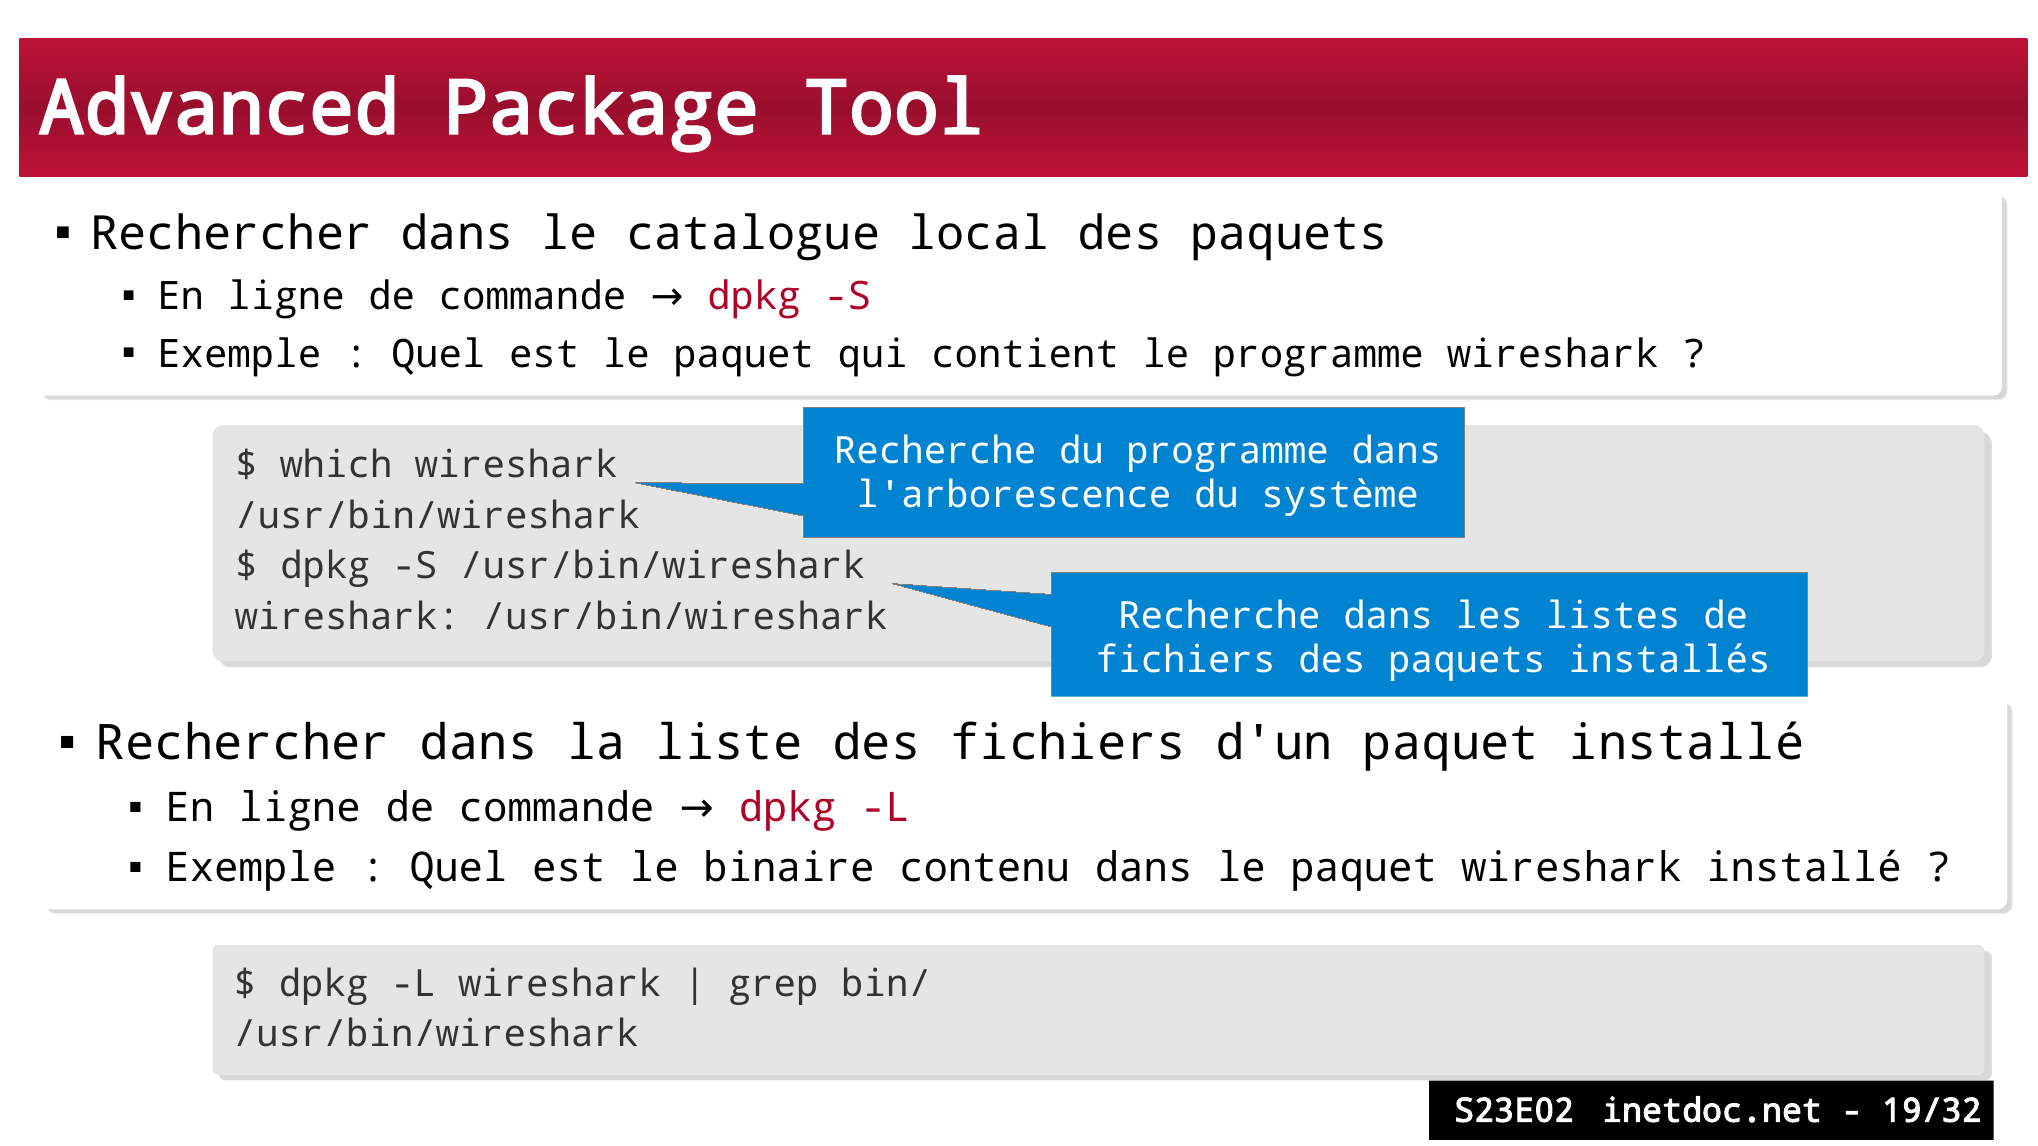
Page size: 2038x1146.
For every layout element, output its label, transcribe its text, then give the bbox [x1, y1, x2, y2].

text_box $ dpkg -L wireshark | grep bin/ /usr/bin/wireshark [212, 944, 1985, 1075]
text_box Recherche du programme dans l'arborescence du système [635, 407, 1465, 538]
text_box Rechercher dans le catalogue local des paquets En ligne de commande → dpkg -S Exemple : Quel est le paquet qui contient le programme wireshark ? [35, 188, 2003, 396]
text_box $ which wireshark /usr/bin/wireshark $ dpkg -S /usr/bin/wireshark wireshark: /usr/bin/wireshark [212, 425, 1985, 662]
text_box Recherche dans les listes de fichiers des paquets installés [892, 572, 1808, 696]
text_box S23E02 inetdoc.net - <numéro>/32 [1429, 1080, 1994, 1140]
text_box Rechercher dans la liste des fichiers d'un paquet installé En ligne de commande → dpkg -L Exemple : Quel est le binaire contenu dans le paquet wireshark installé ? [38, 696, 2008, 910]
text_box Advanced Package Tool [19, 38, 2028, 177]
